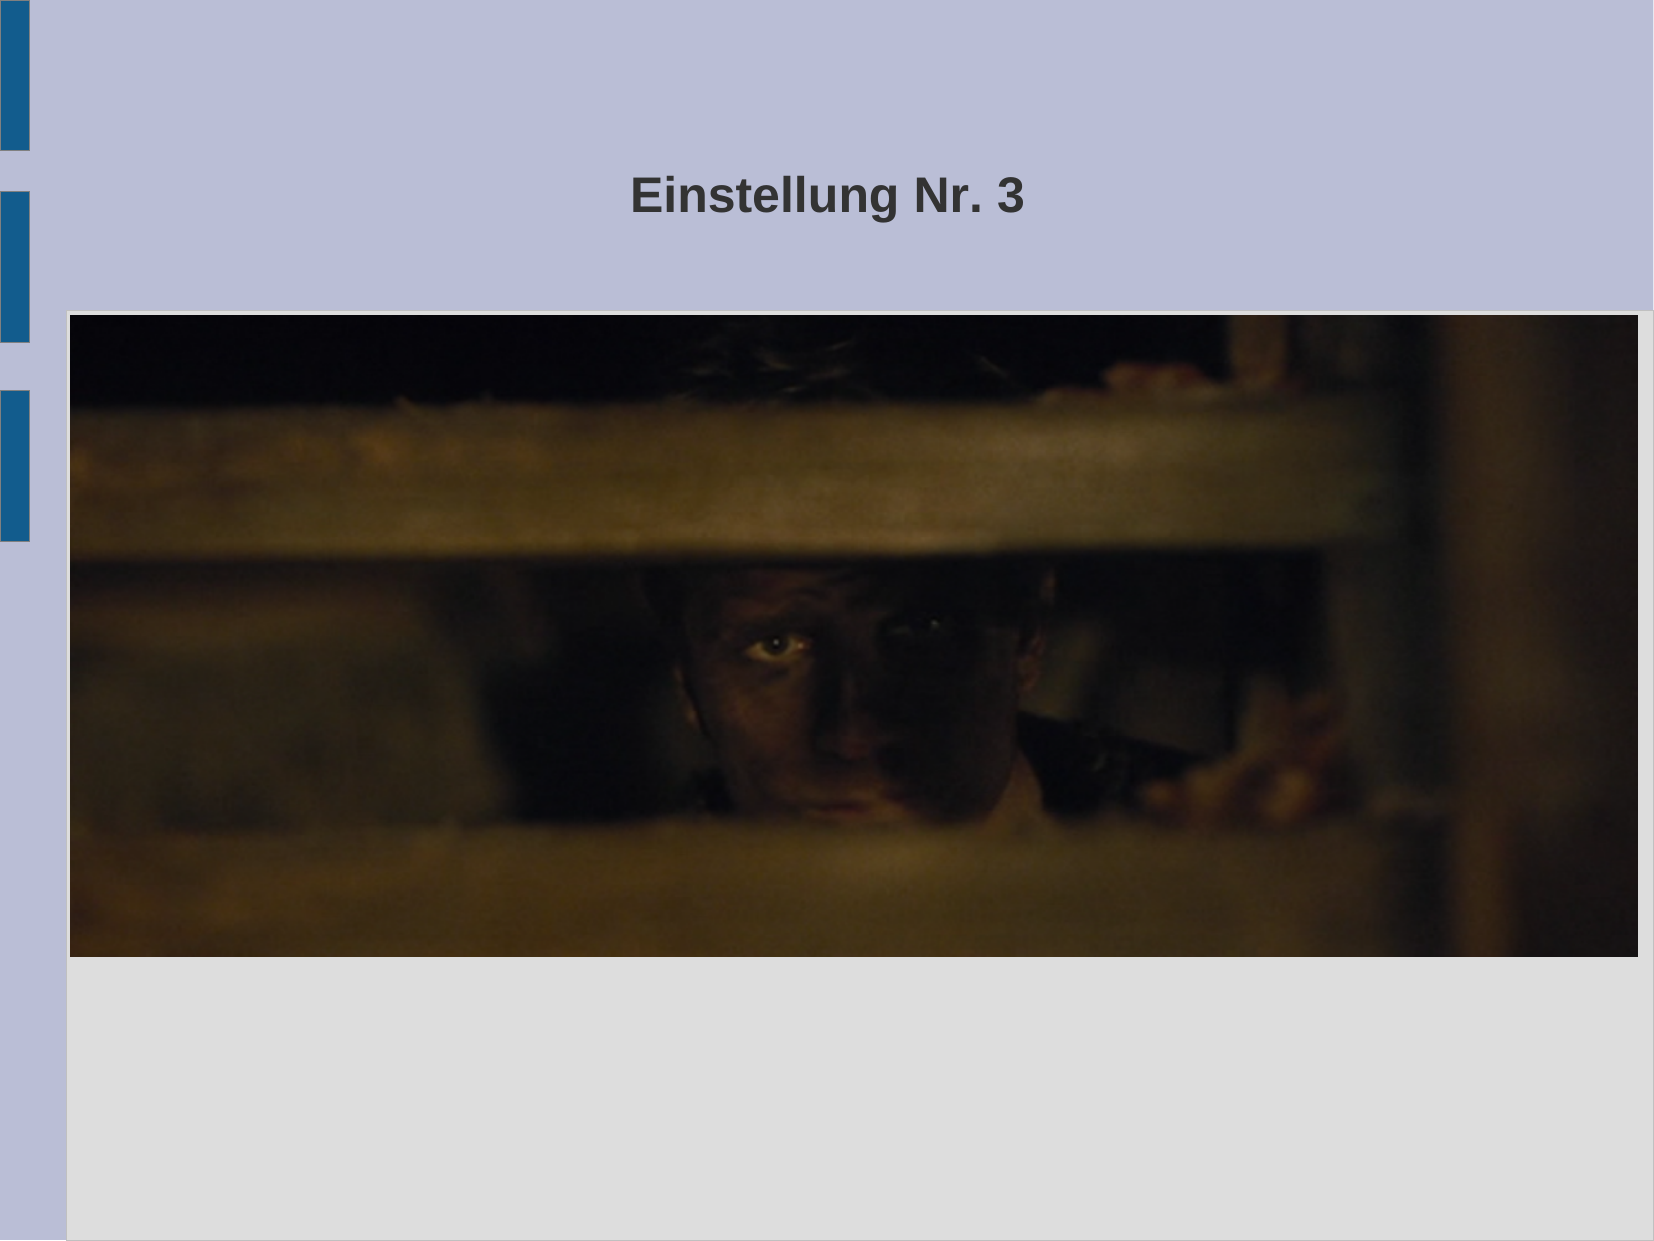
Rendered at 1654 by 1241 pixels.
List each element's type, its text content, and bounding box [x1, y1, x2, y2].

picture [70, 315, 1638, 957]
title Einstellung Nr. 3 [121, 91, 1534, 299]
